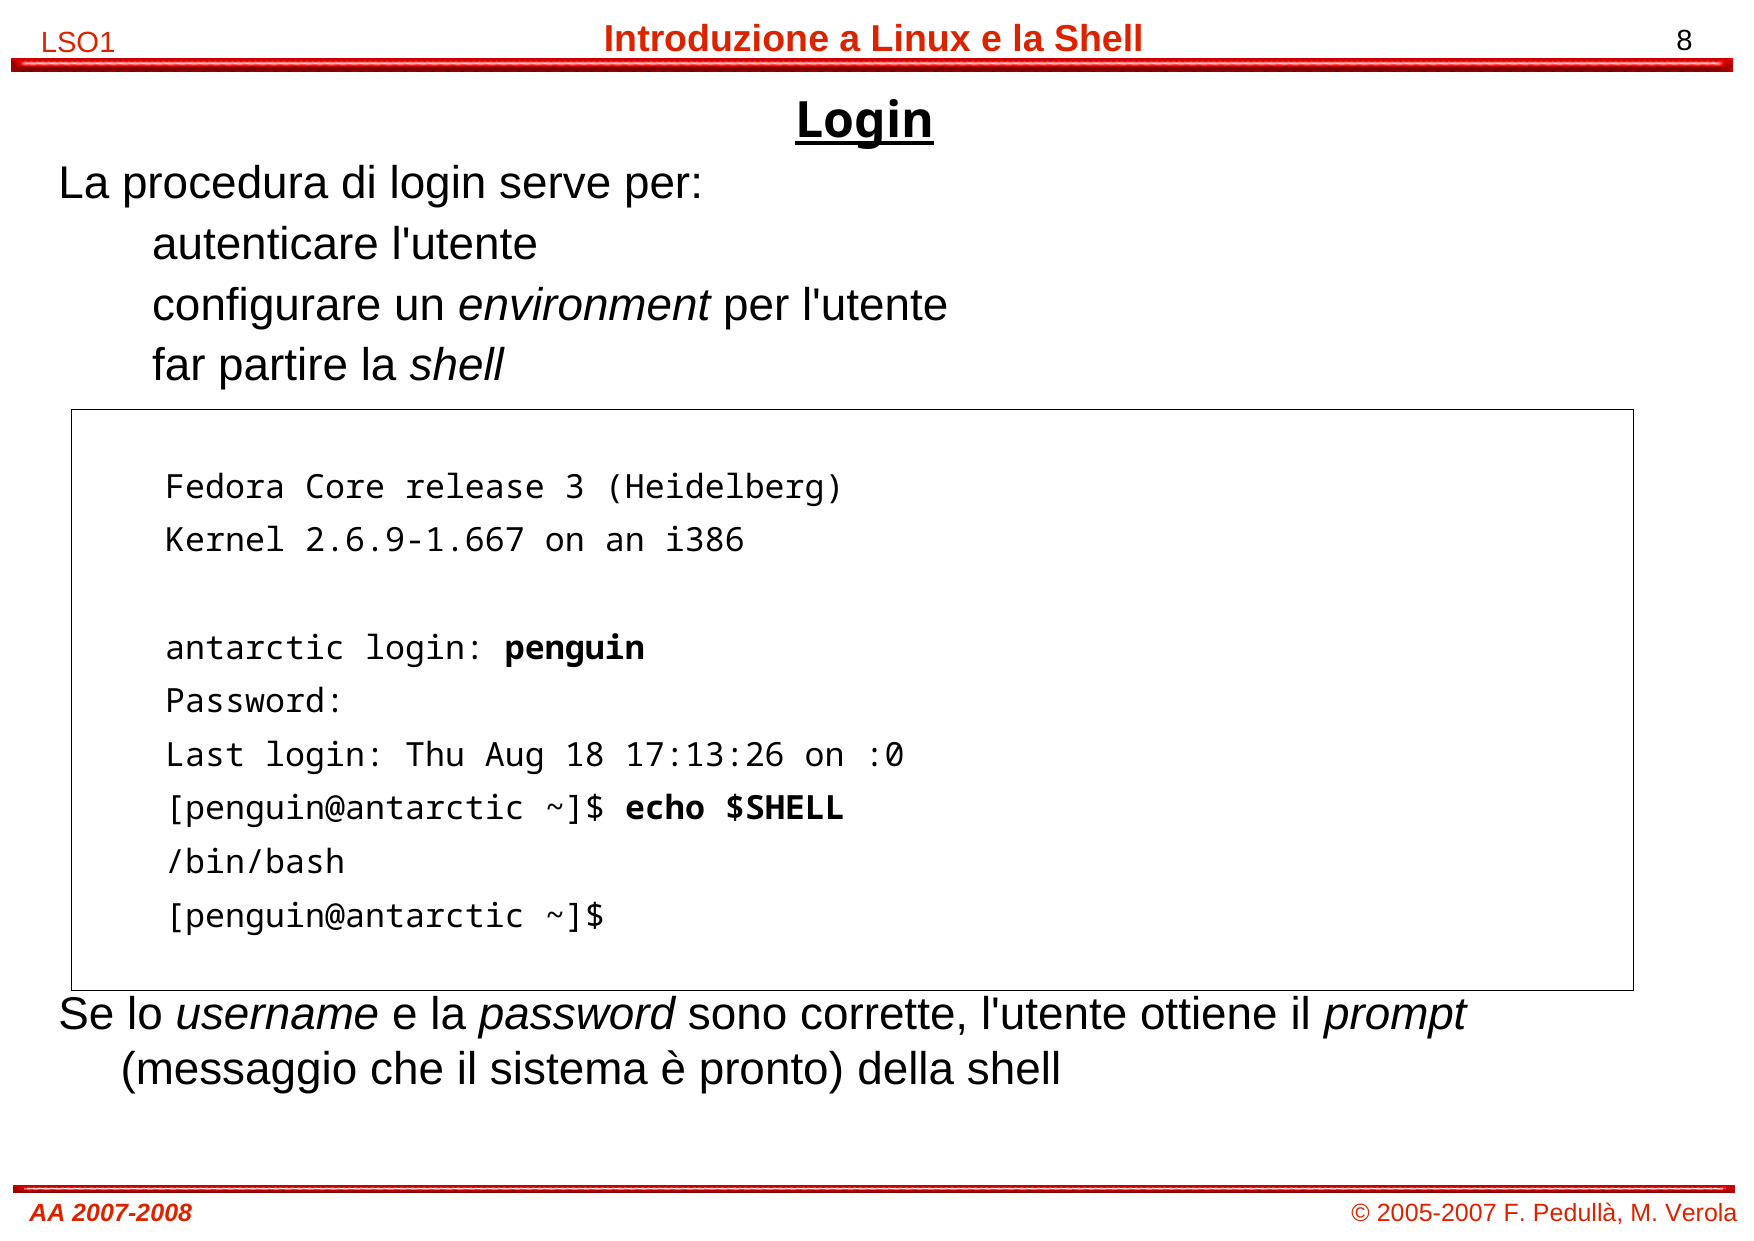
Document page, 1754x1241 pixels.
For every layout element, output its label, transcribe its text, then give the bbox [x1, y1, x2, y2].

picture [13, 1185, 1735, 1193]
picture [11, 58, 1733, 72]
title Login [28, 72, 1702, 168]
list La procedura di login serve per: autenticare l'utente configurare un environment per l'utente far partire la shell Se lo username e la password sono corrette, l'utente ottiene il prompt (messaggio che il sistema è pronto) della shell [58, 153, 1696, 1142]
text_box Fedora Core release 3 (Heidelberg) Kernel 2.6.9-1.667 on an i386 antarctic login: penguin Password: Last login: Thu Aug 18 17:13:26 on :0 [penguin@antarctic ~]$ echo $SHELL /bin/bash [penguin@antarctic ~]$ [71, 409, 1634, 896]
